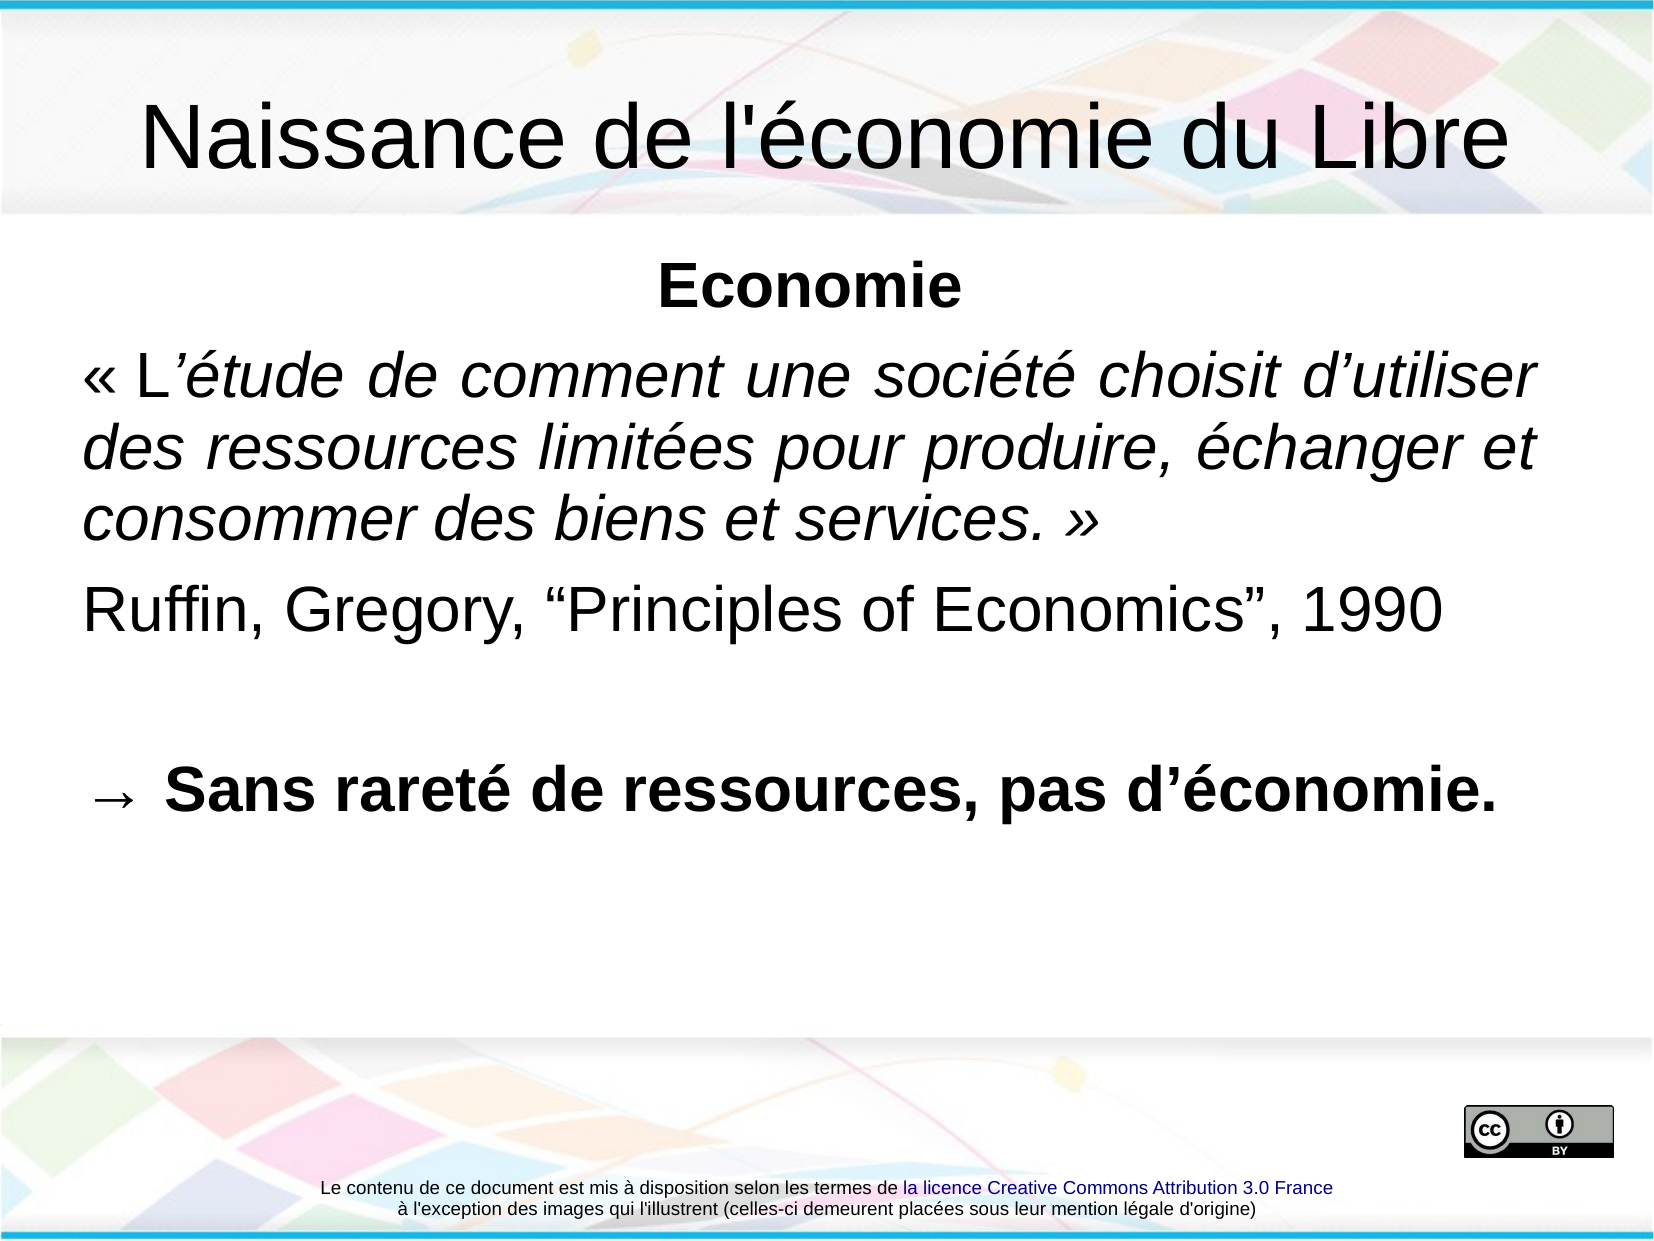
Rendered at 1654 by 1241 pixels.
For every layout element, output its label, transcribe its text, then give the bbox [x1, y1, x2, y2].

picture [0, 1024, 1654, 1241]
list Economie « L’étude de comment une société choisit d’utiliser des ressources limitées pour produire, échanger et consommer des biens et services. » Ruffin, Gregory, “Principles of Economics”, 1990 → Sans rareté de ressources, pas d’économie. [82, 249, 1538, 969]
title Naissance de l'économie du Libre [82, 49, 1571, 225]
picture [0, 0, 1654, 216]
